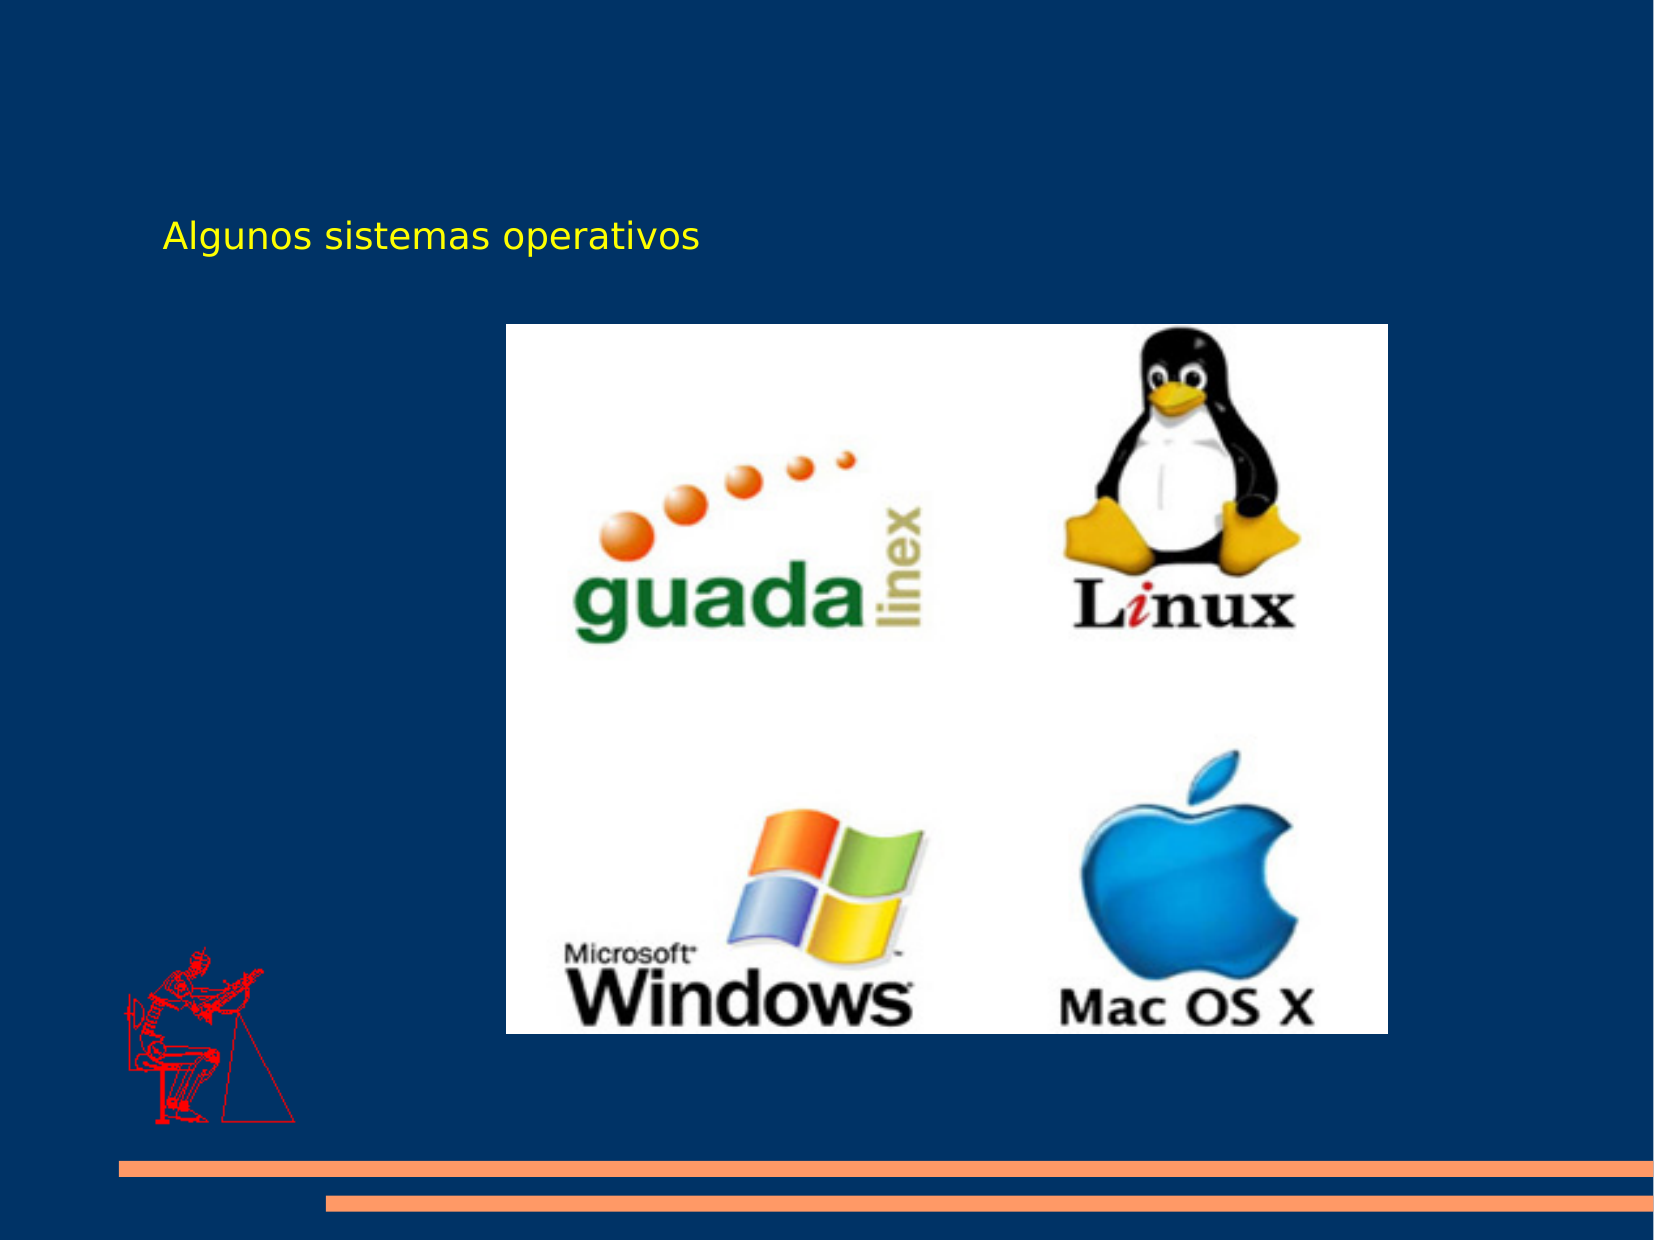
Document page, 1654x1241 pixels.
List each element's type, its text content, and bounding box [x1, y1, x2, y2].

picture [506, 324, 1388, 1034]
text_box Algunos sistemas operativos [147, 207, 716, 266]
picture [118, 944, 305, 1137]
